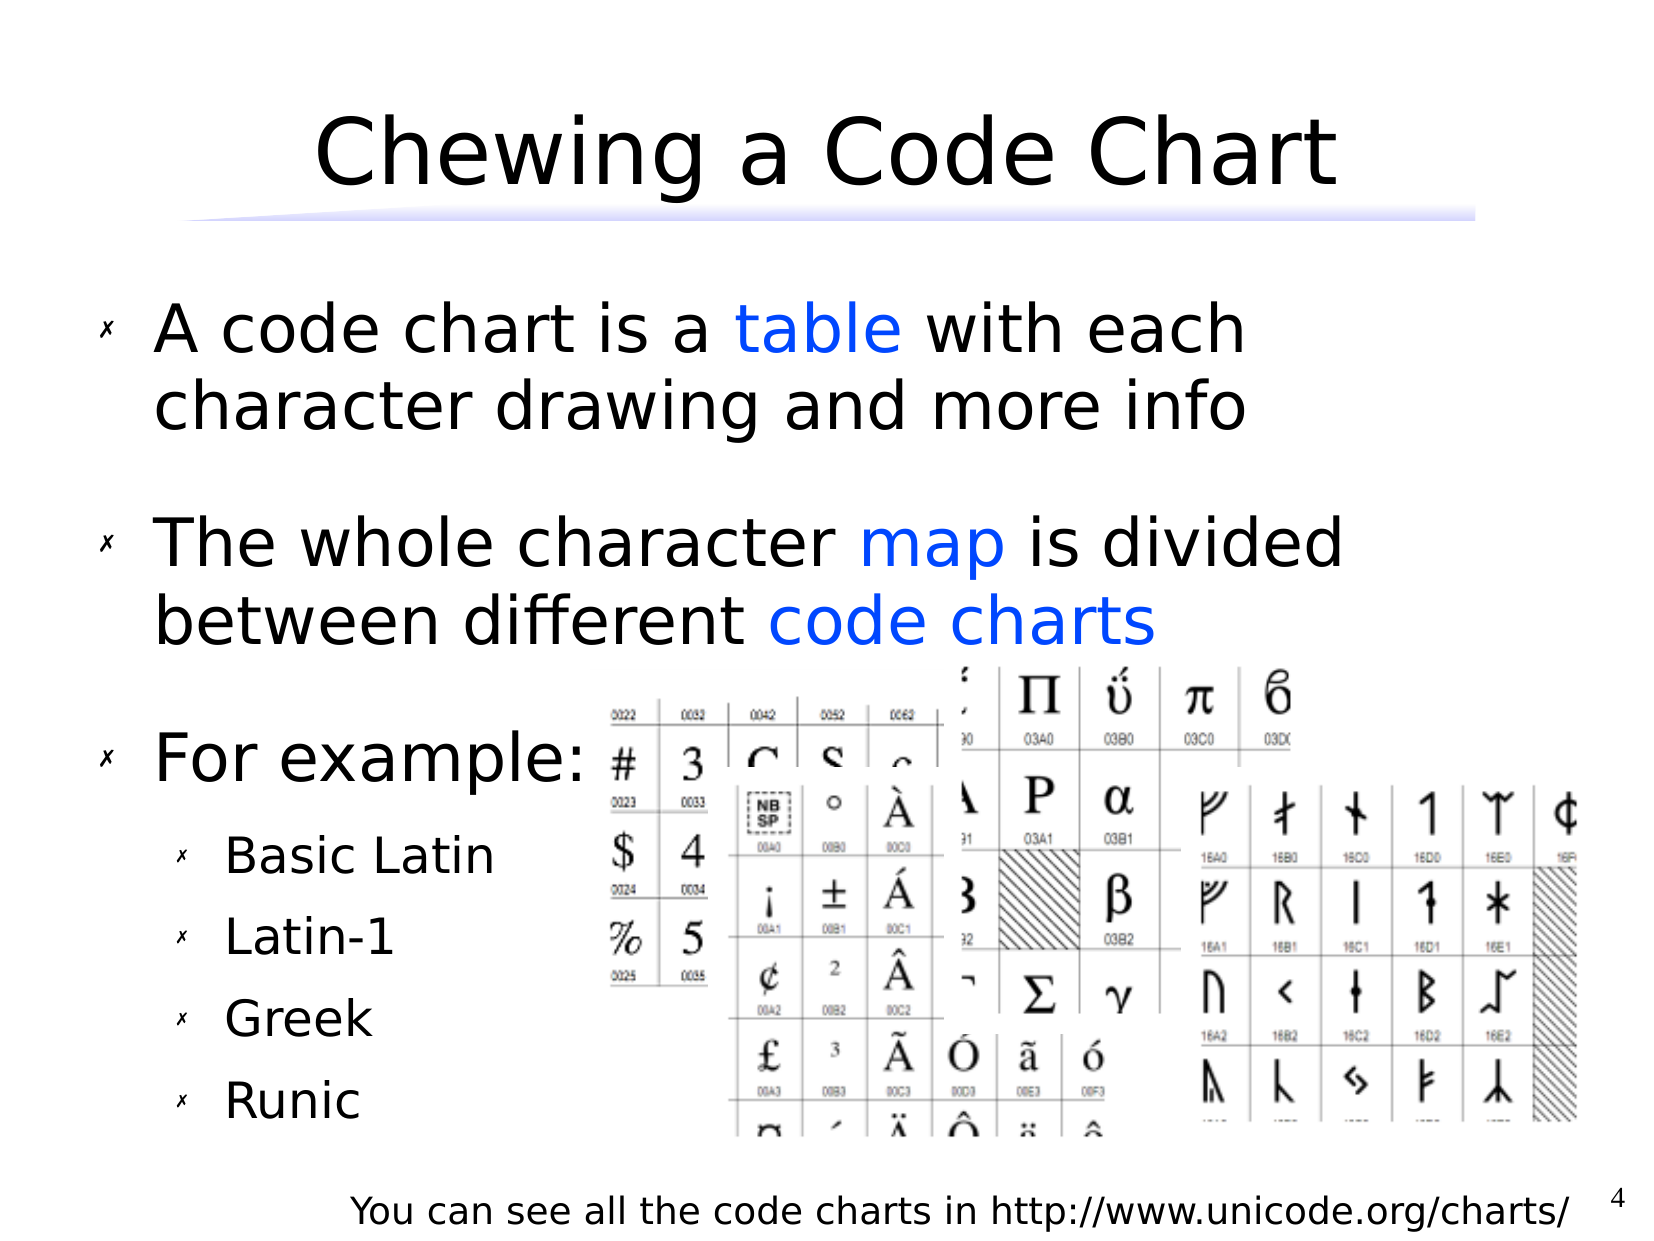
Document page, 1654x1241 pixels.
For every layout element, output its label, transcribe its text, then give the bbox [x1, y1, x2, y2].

list A code chart is a table with each character drawing and more info The whole character map is divided between different code charts For example: Basic Latin Latin-1 Greek Runic You can see all the code charts in http://www.unicode.org/charts/ [82, 290, 1571, 1235]
picture [590, 649, 1598, 1158]
title Chewing a Code Chart [82, 49, 1571, 257]
